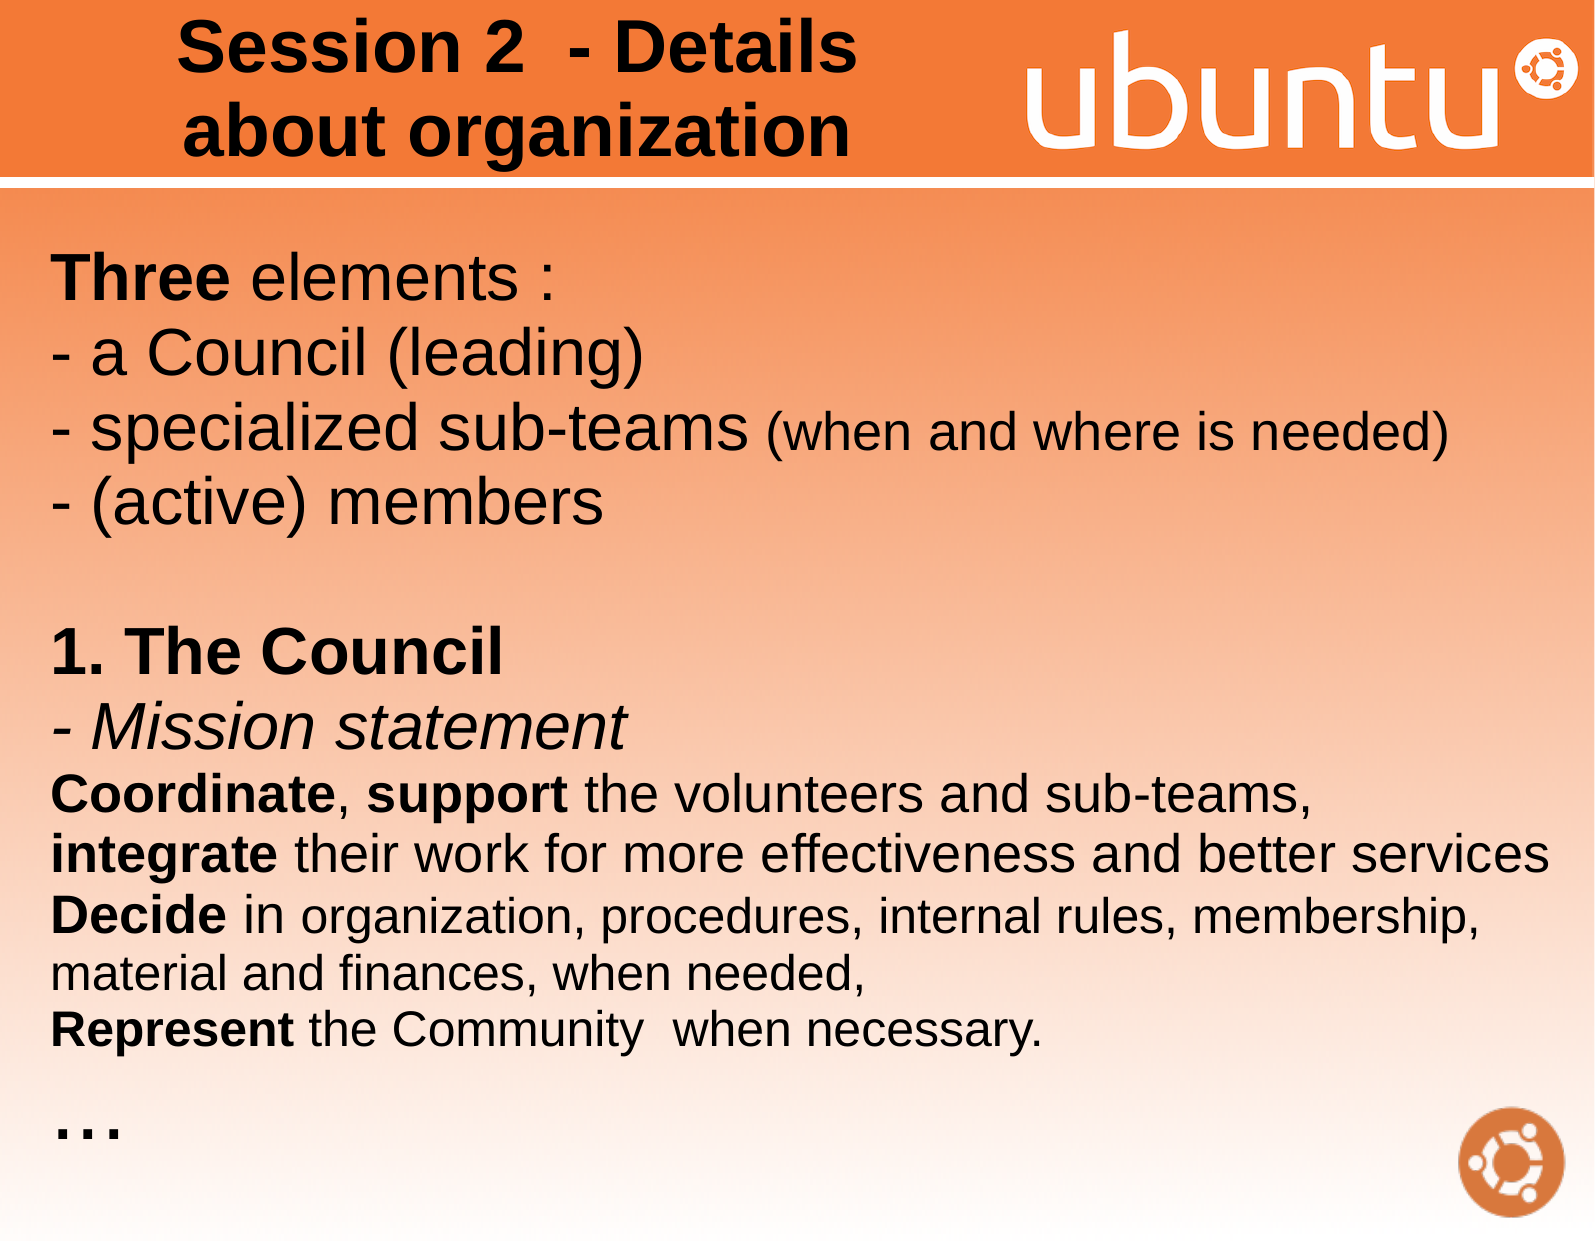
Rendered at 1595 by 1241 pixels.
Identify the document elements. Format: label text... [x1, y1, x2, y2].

subtitle Three elements : - a Council (leading) - specialized sub-teams (when and where is needed) - (active) members 1. The Council - Mission statement Coordinate, support the volunteers and sub-teams, integrate their work for more effectiveness and better services Decide in organization, procedures, internal rules, membership, material and finances, when needed, Represent the Community when necessary. ... [50, 240, 1565, 1160]
picture [0, 0, 1595, 1241]
title Session 2 - Details about organization [11, 0, 1025, 185]
